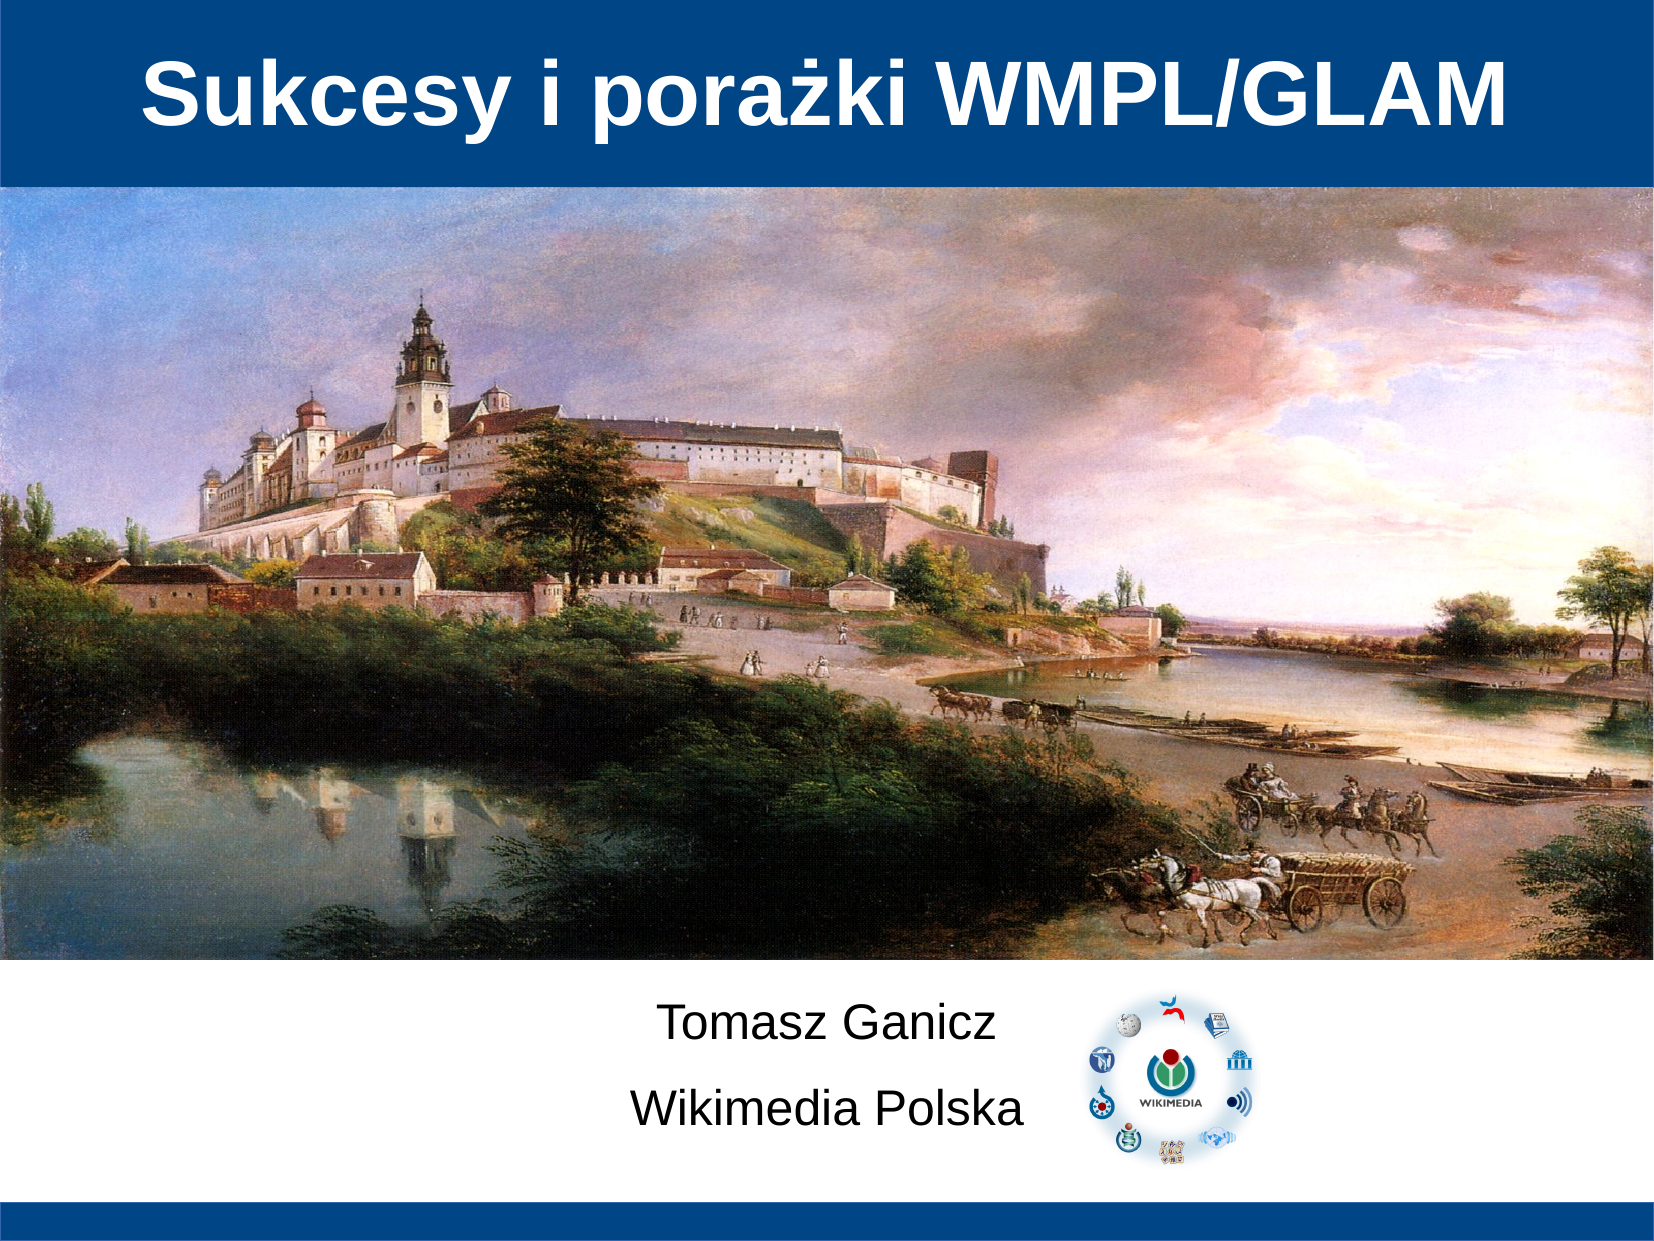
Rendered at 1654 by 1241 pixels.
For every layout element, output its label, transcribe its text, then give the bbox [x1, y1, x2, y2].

list Tomasz Ganicz Wikimedia Polska [82, 961, 1571, 1175]
picture [0, 187, 1654, 961]
title Sukcesy i porażki WMPL/GLAM [0, 0, 1654, 187]
picture [1080, 989, 1261, 1171]
